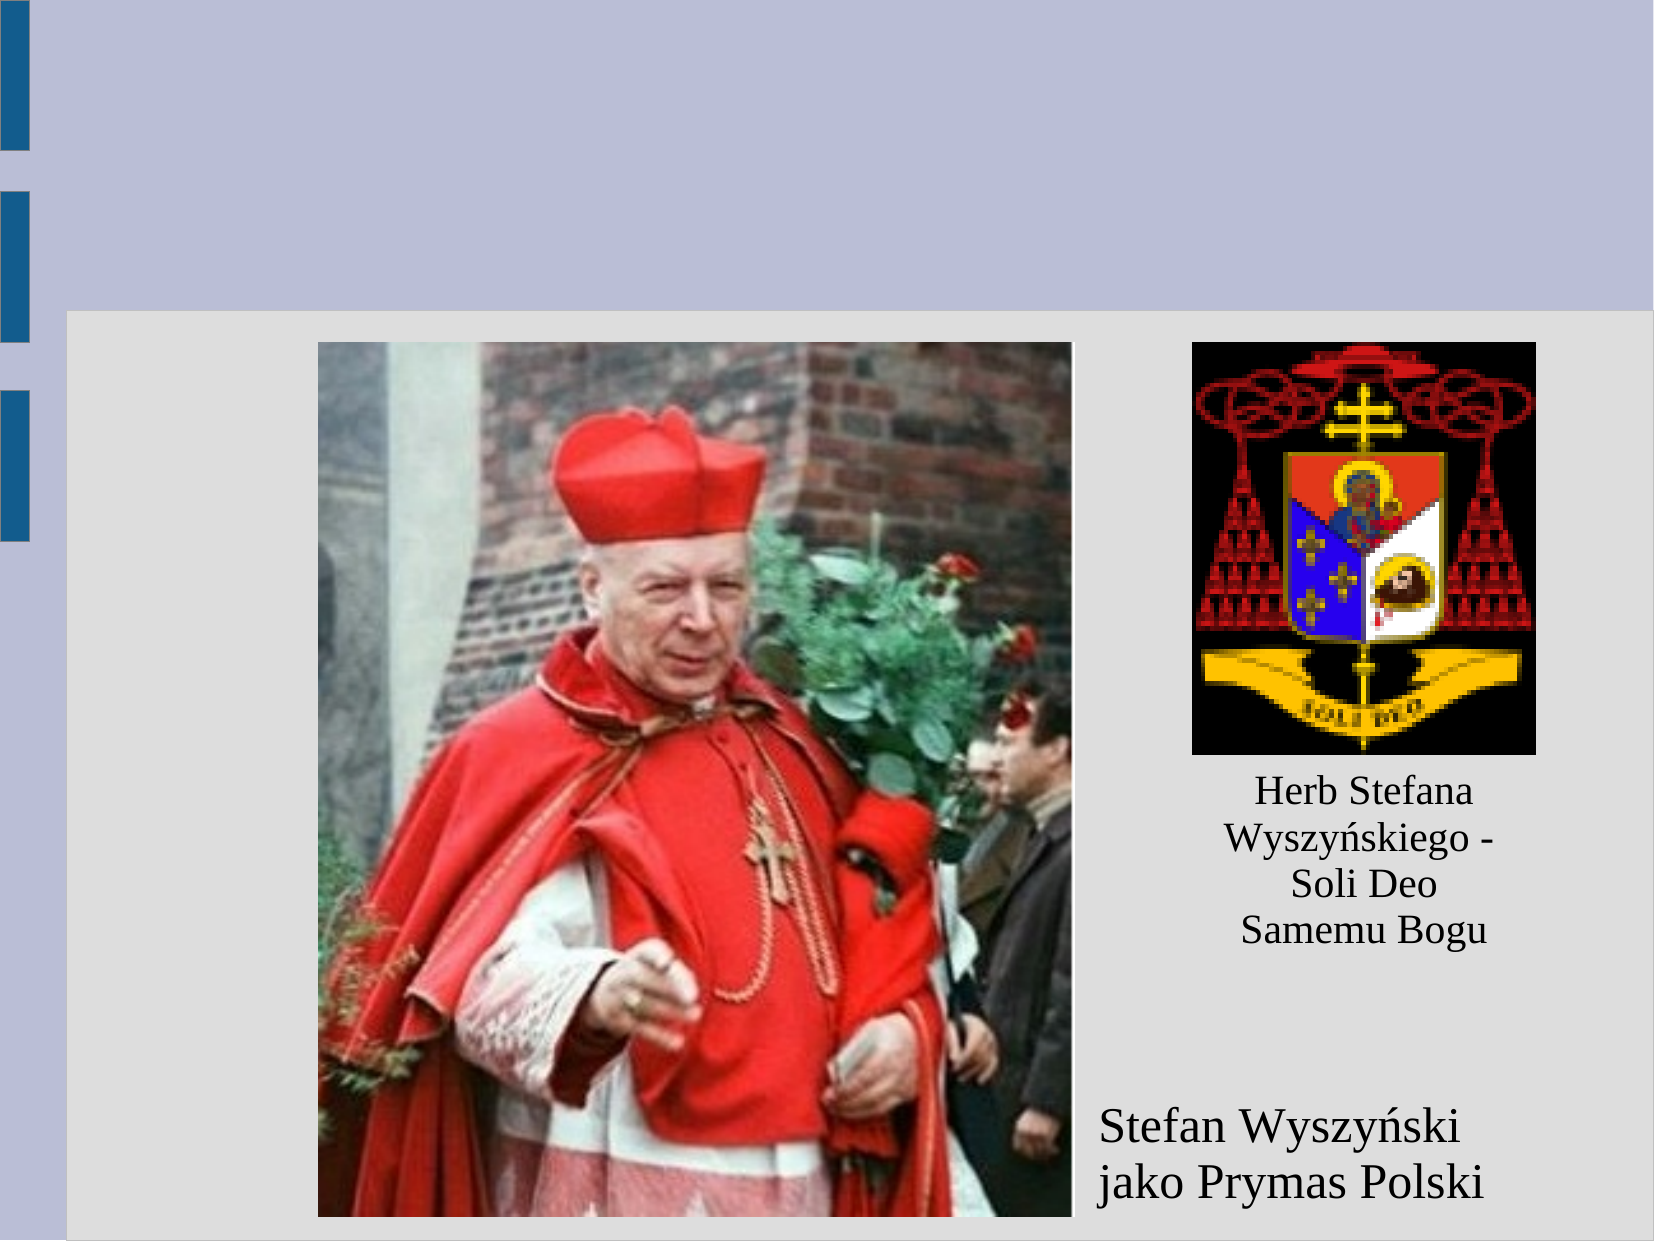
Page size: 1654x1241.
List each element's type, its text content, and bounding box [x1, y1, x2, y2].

picture [1192, 342, 1536, 755]
text_box Herb Stefana Wyszyńskiego - Soli Deo Samemu Bogu [1192, 767, 1536, 969]
picture [318, 342, 1075, 1217]
text_box Stefan Wyszyński jako Prymas Polski [1098, 1098, 1501, 1212]
